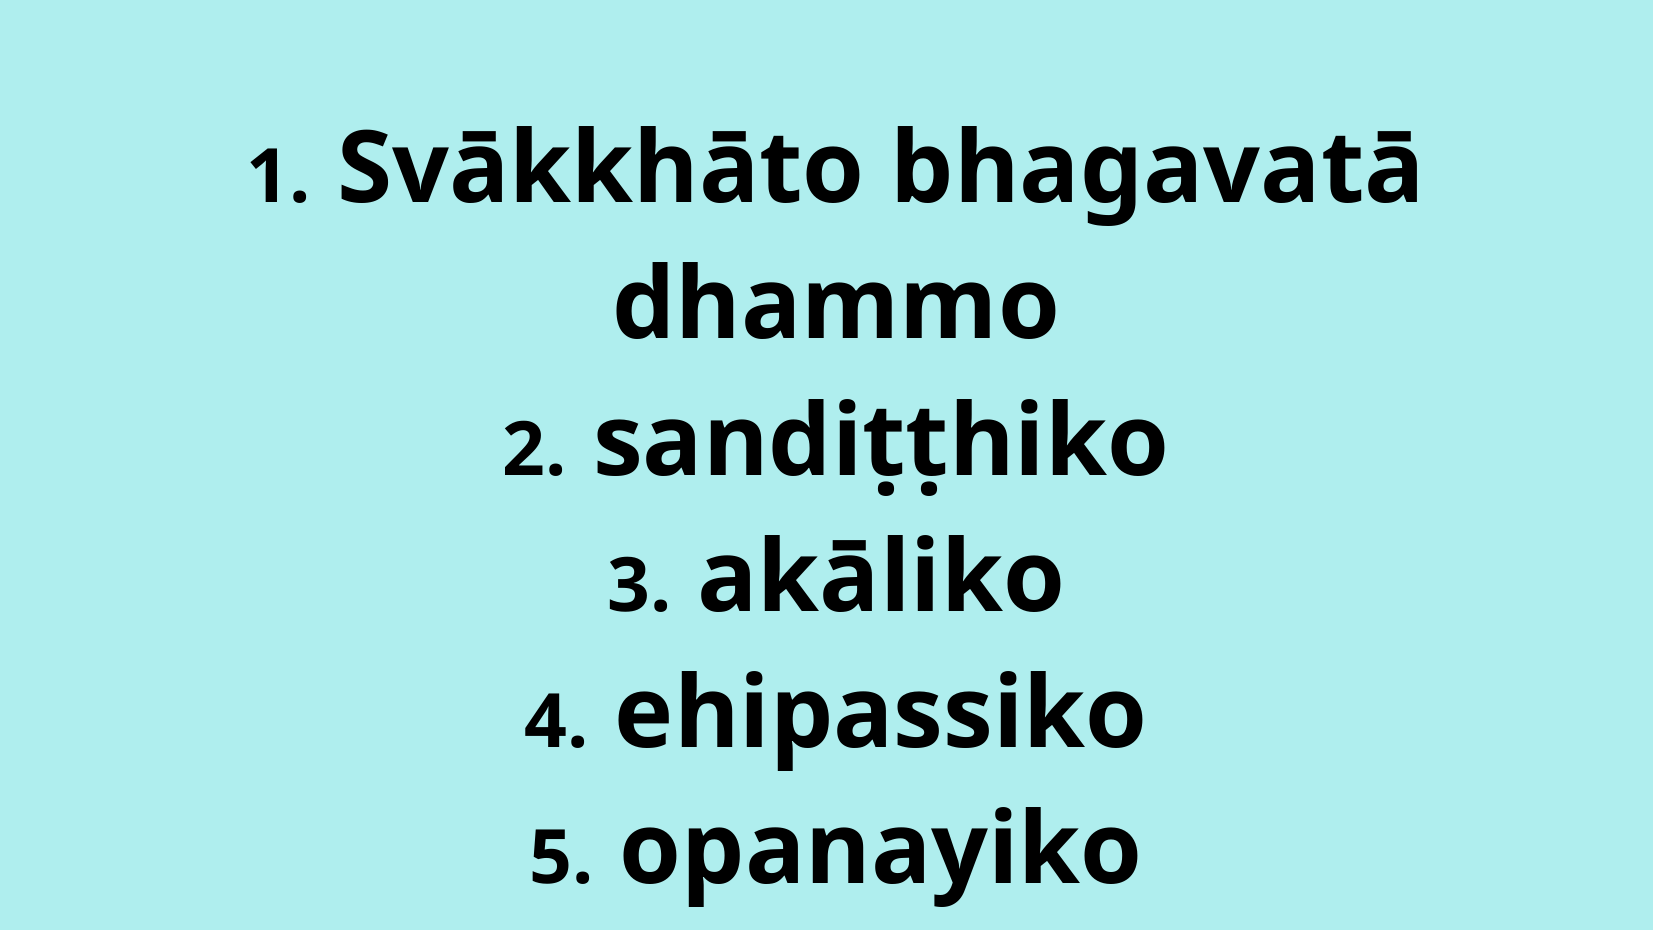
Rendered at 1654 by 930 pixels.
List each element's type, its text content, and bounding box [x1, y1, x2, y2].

subtitle 1. Svākkhāto bhagavatā dhammo 2. sandiṭṭhiko 3. akāliko 4. ehipassiko 5. opanayiko 6. paccattaṁ vēditabbo viññūhī’ti. [42, 95, 1631, 910]
